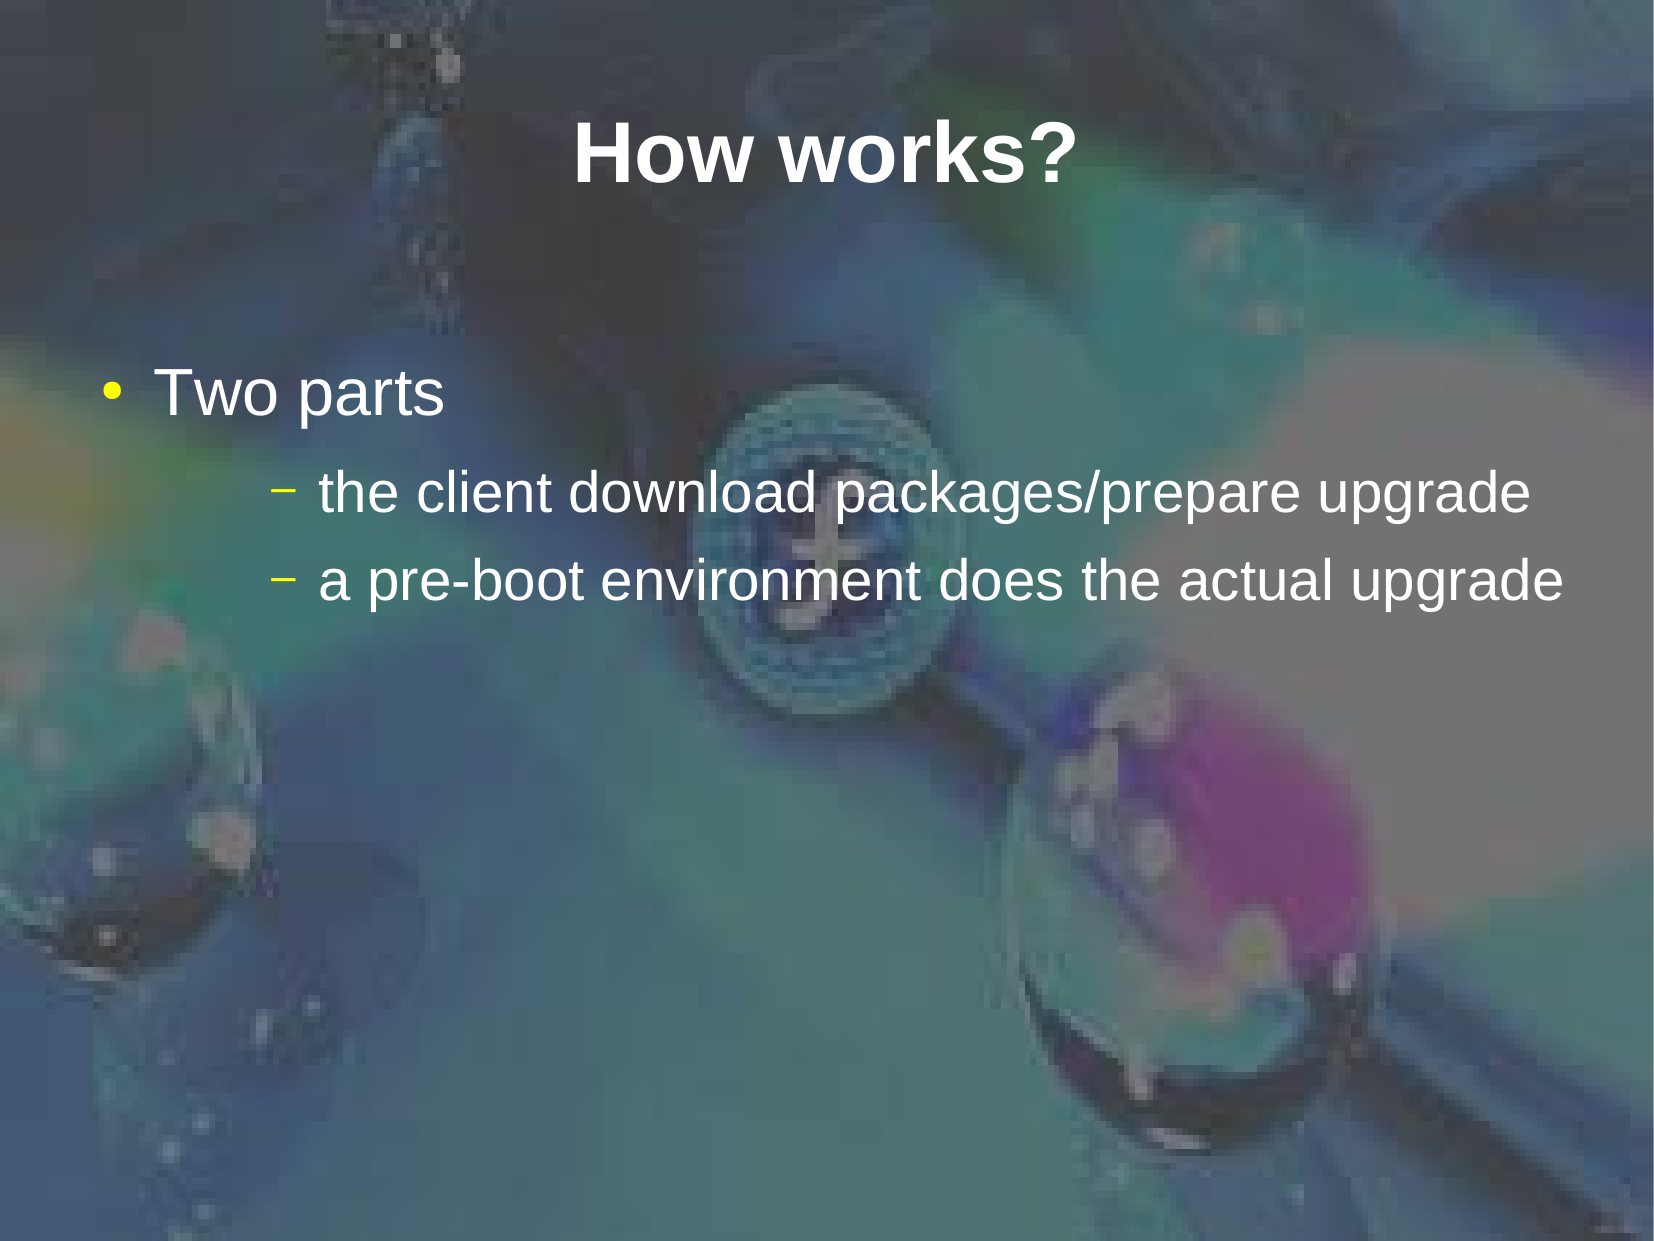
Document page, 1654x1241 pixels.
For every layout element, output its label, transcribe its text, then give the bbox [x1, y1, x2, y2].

picture [0, 0, 1654, 1241]
title How works? [82, 49, 1571, 257]
list Two parts the client download packages/prepare upgrade a pre-boot environment does the actual upgrade [82, 355, 1571, 1060]
